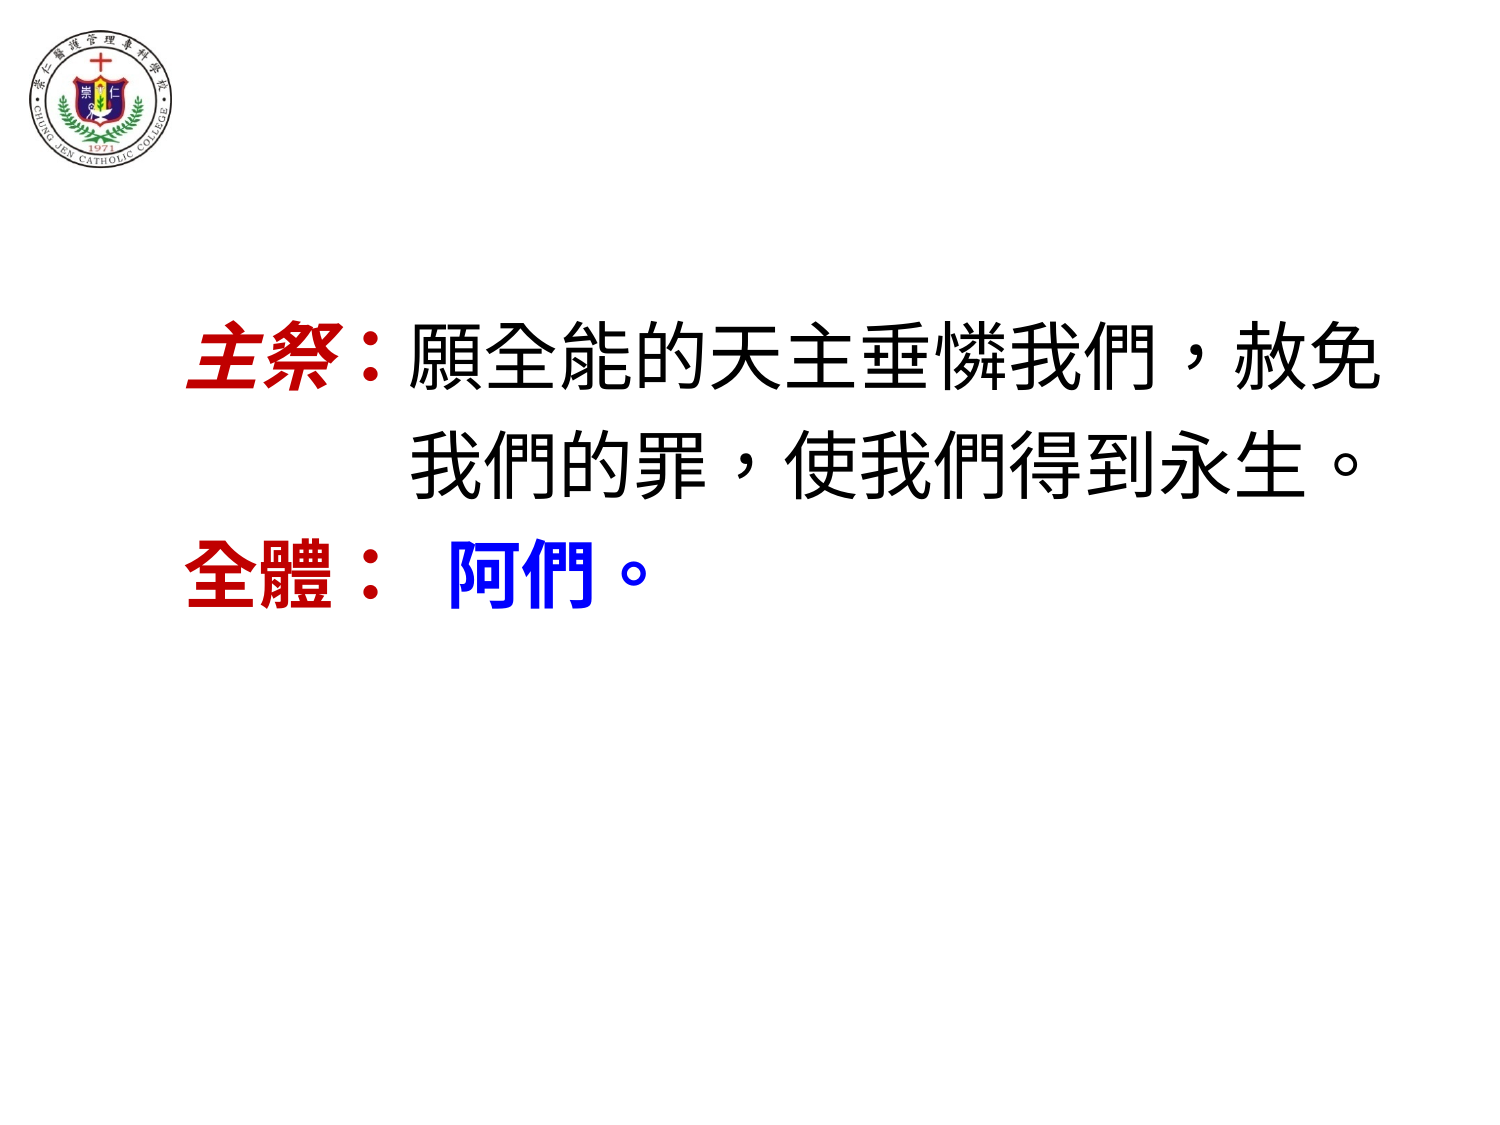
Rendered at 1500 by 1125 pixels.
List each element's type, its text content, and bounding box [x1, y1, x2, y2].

list 主祭：願全能的天主垂憐我們，赦免 我們的罪，使我們得到永生。 全體： 阿們。 [112, 302, 1412, 986]
